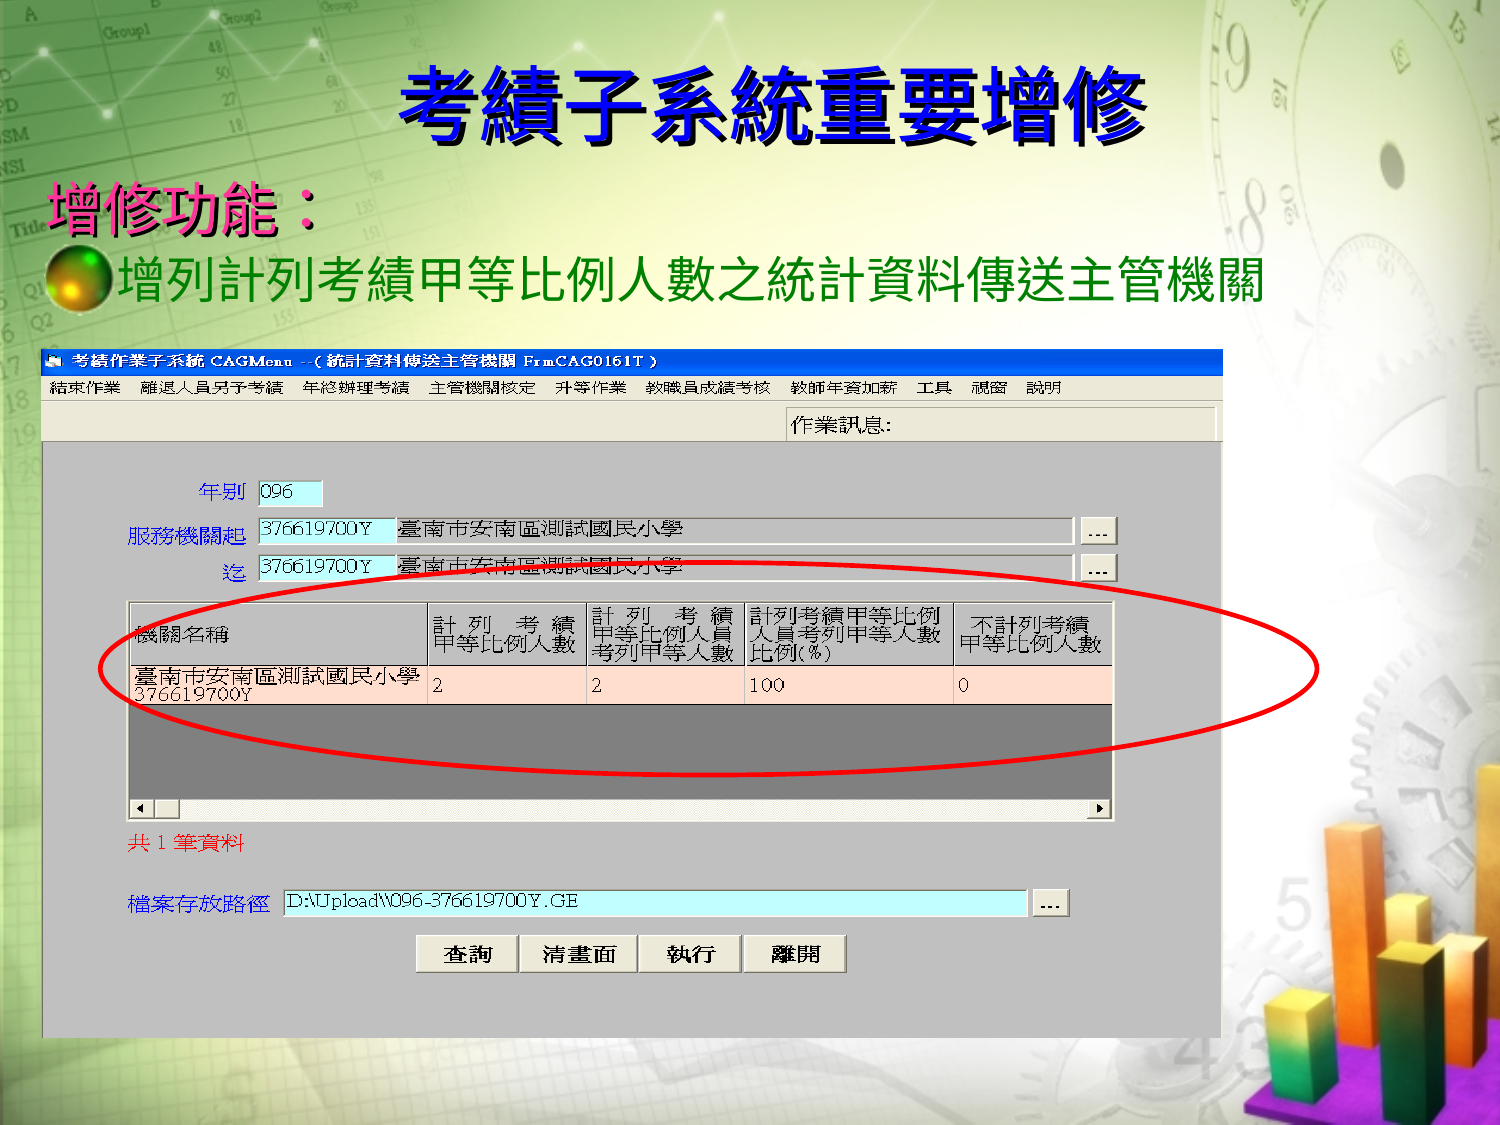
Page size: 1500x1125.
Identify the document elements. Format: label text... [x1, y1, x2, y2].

title 考績子系統重要增修 [41, 42, 1500, 161]
list 增修功能： 增列計列考績甲等比例人數之統計資料傳送主管機關 [29, 172, 1447, 327]
picture [0, 0, 1500, 1125]
